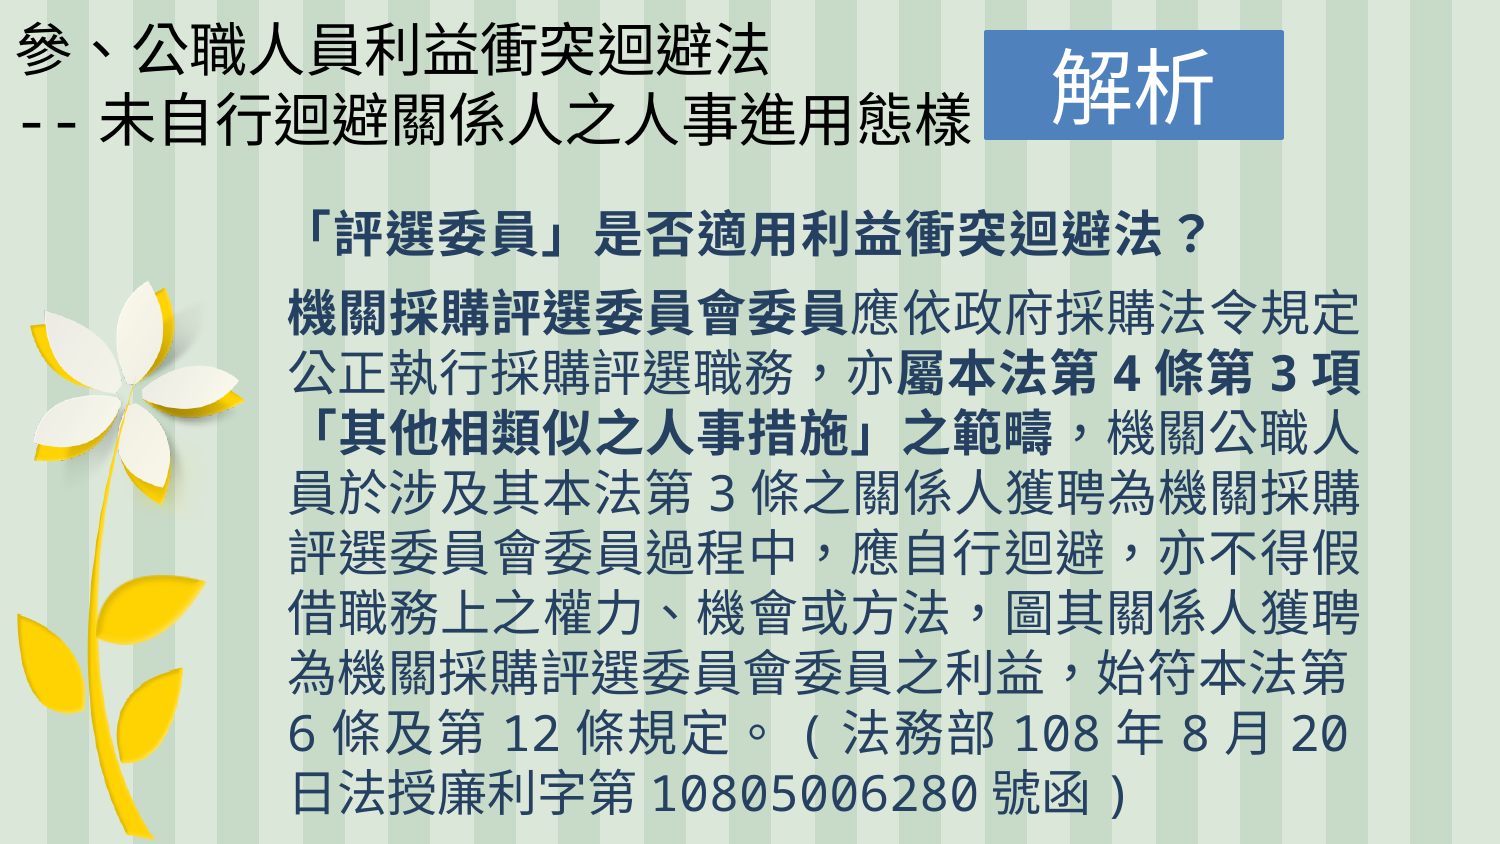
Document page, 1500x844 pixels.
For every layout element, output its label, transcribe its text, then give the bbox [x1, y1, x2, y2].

text_box 參、公職人員利益衝突迴避法 --未自行迴避關係人之人事進用態樣 [0, 5, 1310, 161]
picture [0, 0, 1500, 844]
text_box 機關採購評選委員會委員應依政府採購法令規定公正執行採購評選職務，亦屬本法第4條第3項「其他相類似之人事措施」之範疇，機關公職人員於涉及其本法第3條之關係人獲聘為機關採購評選委員會委員過程中，應自行迴避，亦不得假借職務上之權力、機會或方法，圖其關係人獲聘為機關採購評選委員會委員之利益，始符本法第6條及第12條規定。(法務部108年8月20日法授廉利字第10805006280號函) [287, 281, 1362, 822]
text_box 解析 [986, 32, 1282, 139]
text_box 「評選委員」是否適用利益衝突迴避法？ [266, 190, 1498, 287]
